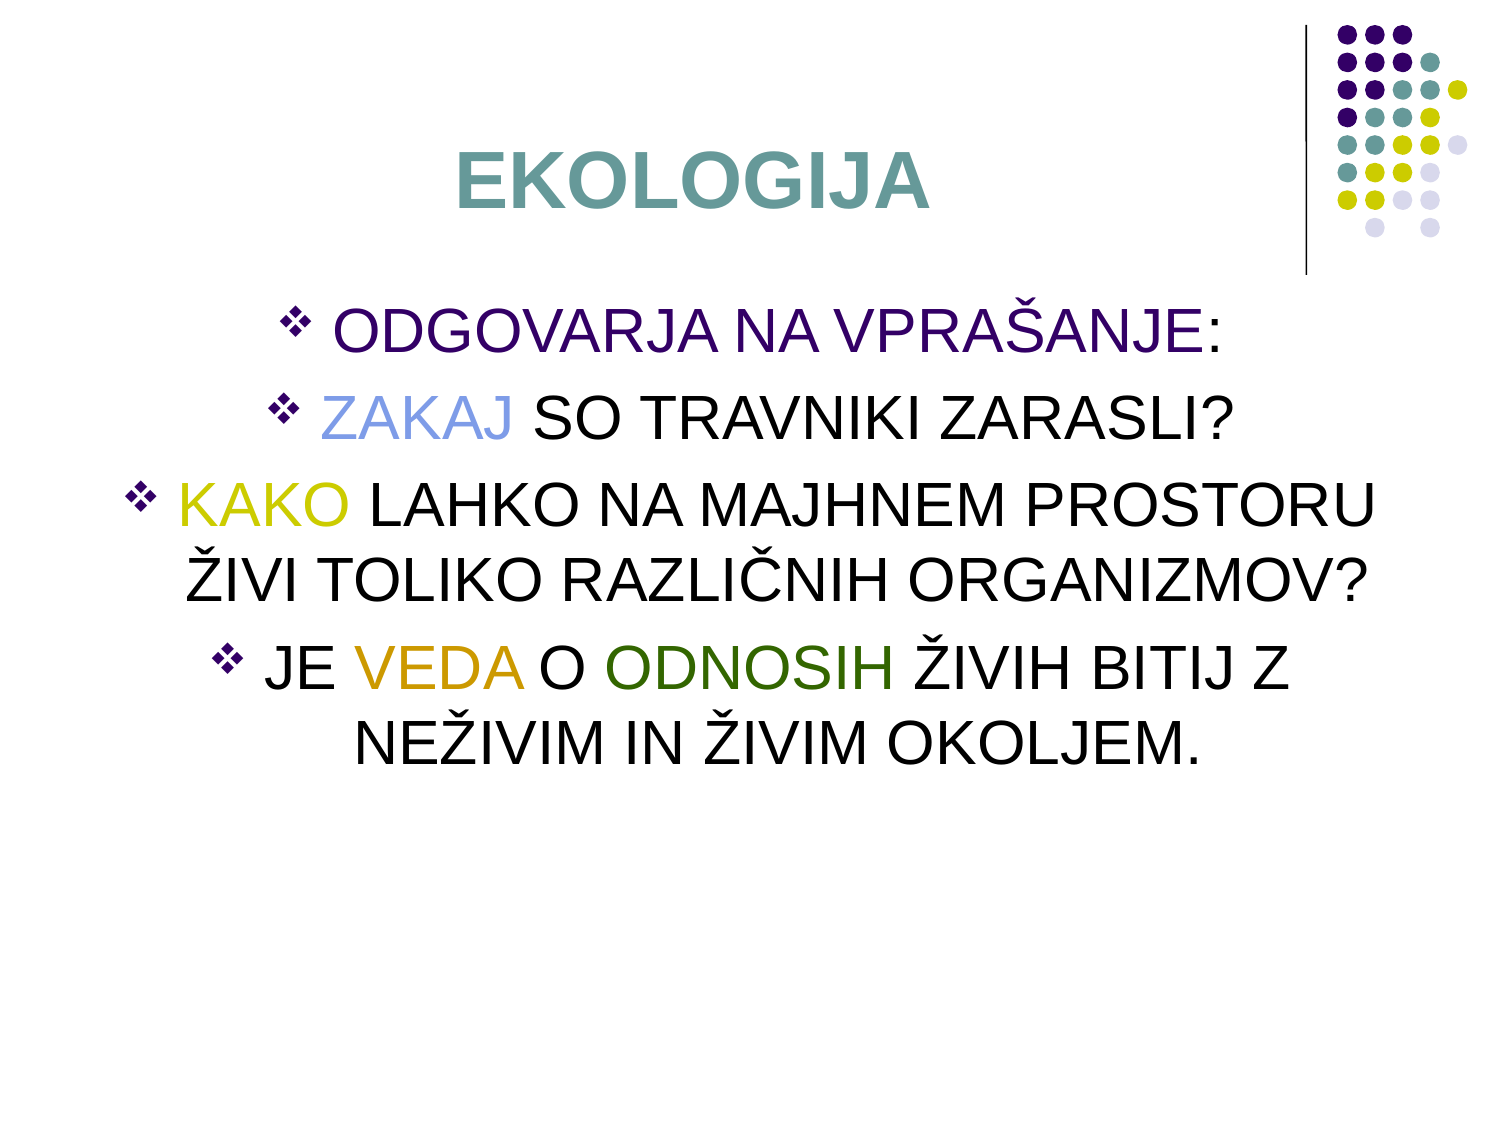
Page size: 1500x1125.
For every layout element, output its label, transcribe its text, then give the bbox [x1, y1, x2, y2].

title EKOLOGIJA [75, 20, 1313, 233]
list ODGOVARJA NA VPRAŠANJE: ZAKAJ SO TRAVNIKI ZARASLI? KAKO LAHKO NA MAJHNEM PROSTORU ŽIVI TOLIKO RAZLIČNIH ORGANIZMOV? JE VEDA O ODNOSIH ŽIVIH BITIJ Z NEŽIVIM IN ŽIVIM OKOLJEM. [75, 282, 1425, 1006]
